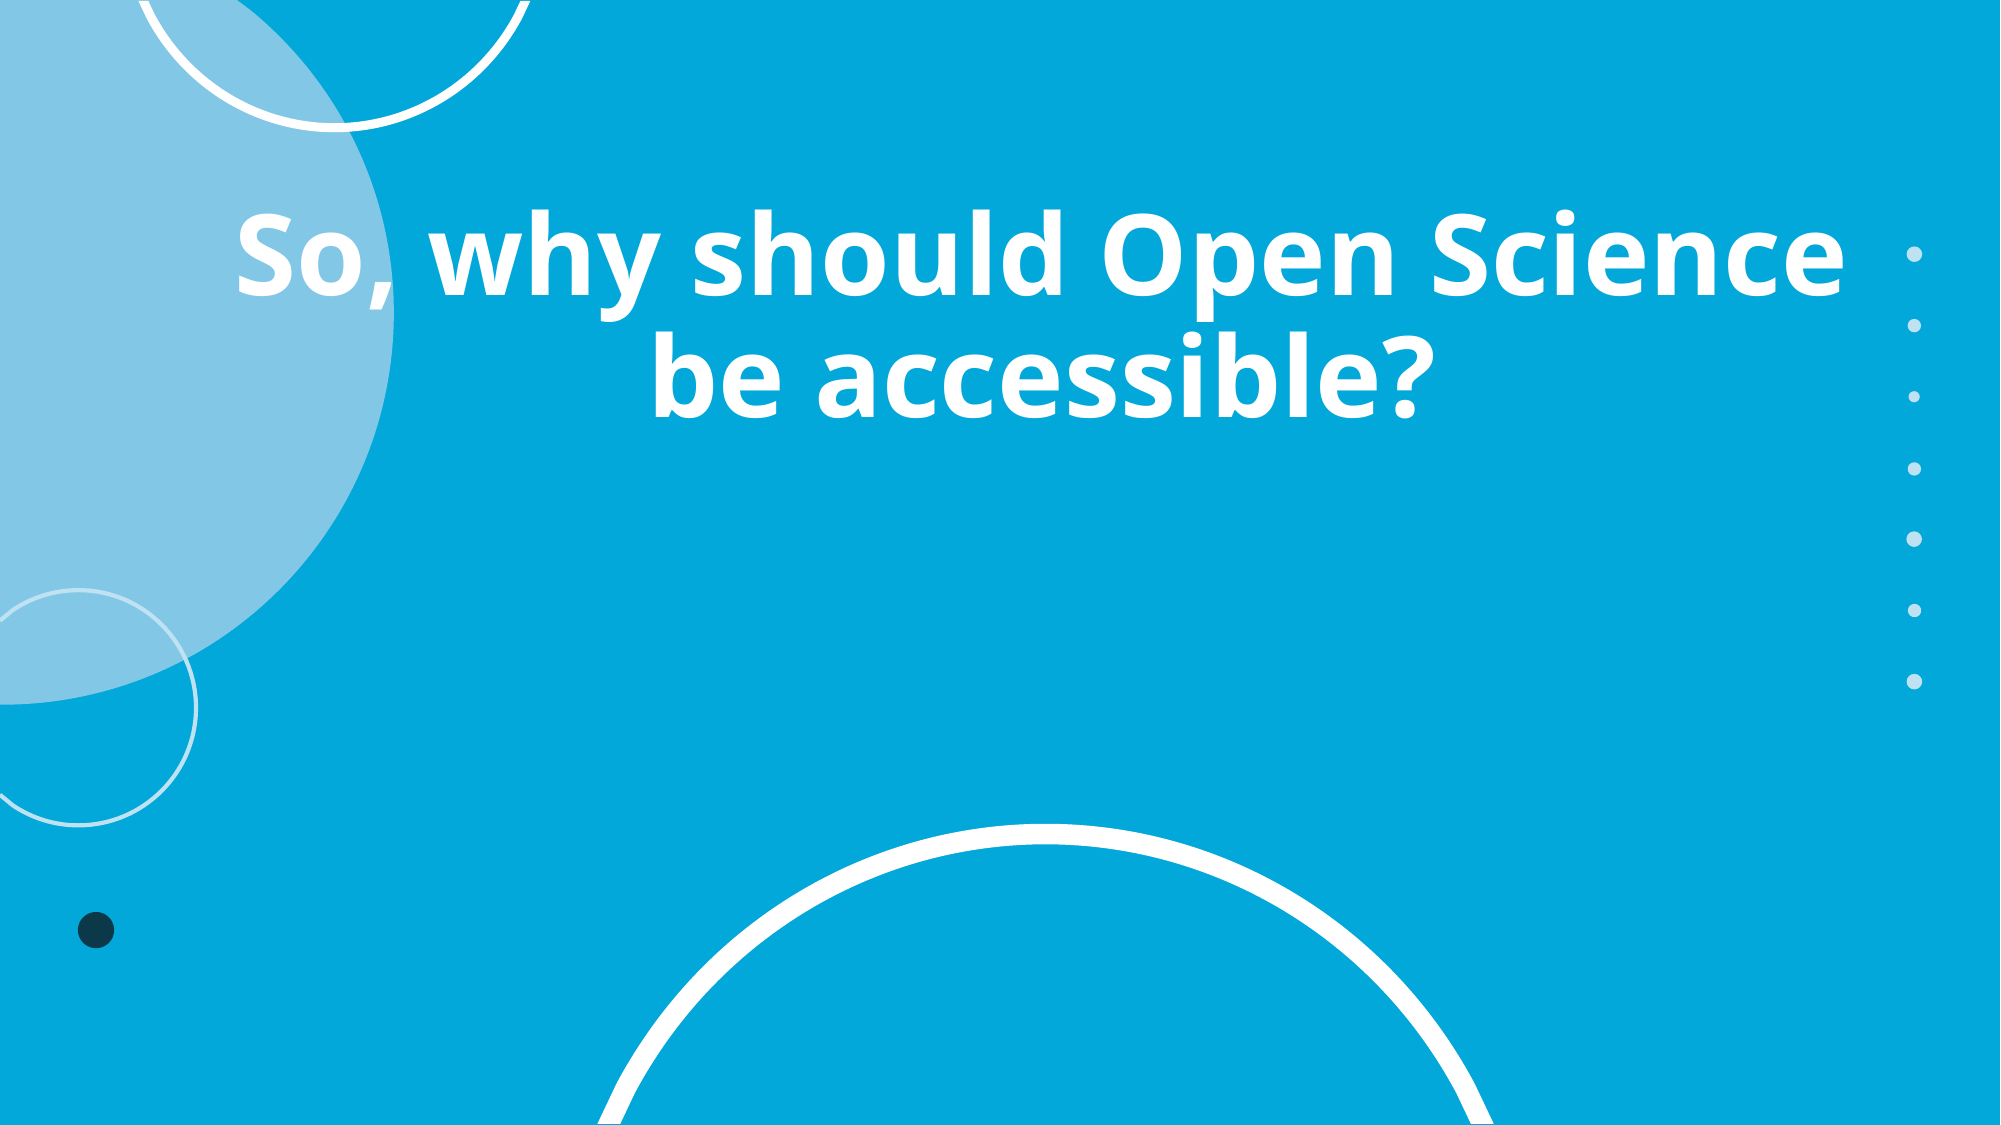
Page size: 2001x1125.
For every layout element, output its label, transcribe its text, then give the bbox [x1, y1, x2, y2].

title So, why should Open Science be accessible? [168, 423, 1832, 702]
